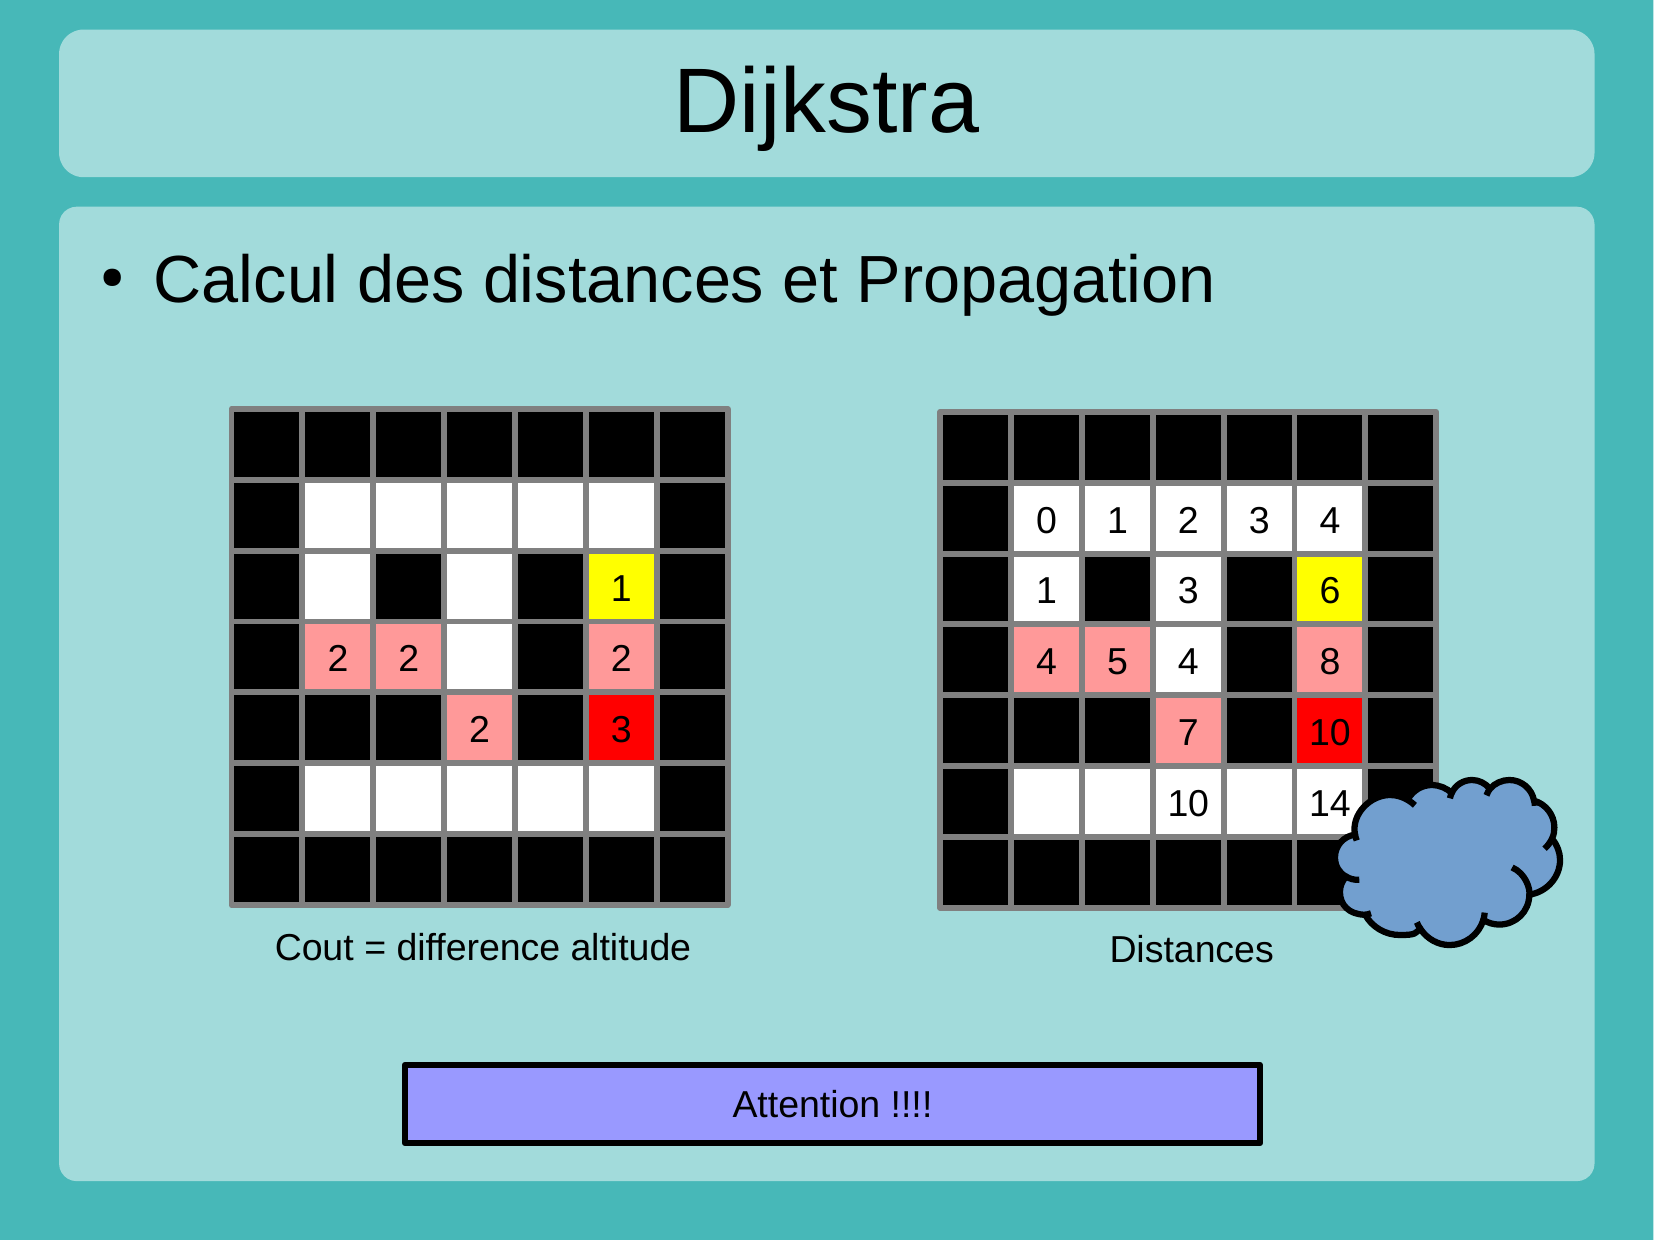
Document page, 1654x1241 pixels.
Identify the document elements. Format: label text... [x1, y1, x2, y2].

text_box [940, 411, 1561, 946]
text_box 1 [1082, 482, 1152, 553]
text_box 1 [1011, 553, 1082, 624]
text_box Cout = difference altitude [202, 918, 764, 976]
text_box Distances [911, 921, 1473, 979]
text_box 2 [302, 621, 374, 692]
text_box Attention !!!! [405, 1065, 1261, 1144]
text_box 2 [444, 692, 514, 763]
text_box 10 [1294, 695, 1366, 766]
text_box 7 [1152, 695, 1223, 766]
title Dijkstra [0, 41, 1654, 160]
text_box 2 [1152, 482, 1223, 553]
text_box 8 [1294, 624, 1366, 695]
text_box 2 [585, 621, 657, 692]
text_box [231, 408, 728, 905]
text_box 3 [1152, 553, 1223, 624]
text_box 3 [585, 692, 657, 763]
text_box 1 [585, 550, 657, 621]
text_box 4 [1011, 624, 1082, 695]
text_box 2 [374, 621, 444, 692]
text_box 6 [1294, 553, 1366, 624]
text_box 14 [1294, 766, 1366, 837]
text_box 0 [1011, 482, 1082, 553]
text_box 3 [1223, 482, 1294, 553]
text_box 10 [1152, 766, 1223, 837]
text_box 4 [1152, 624, 1223, 695]
text_box 5 [1082, 624, 1152, 695]
list Calcul des distances et Propagation [82, 242, 1571, 962]
text_box 4 [1294, 482, 1366, 553]
